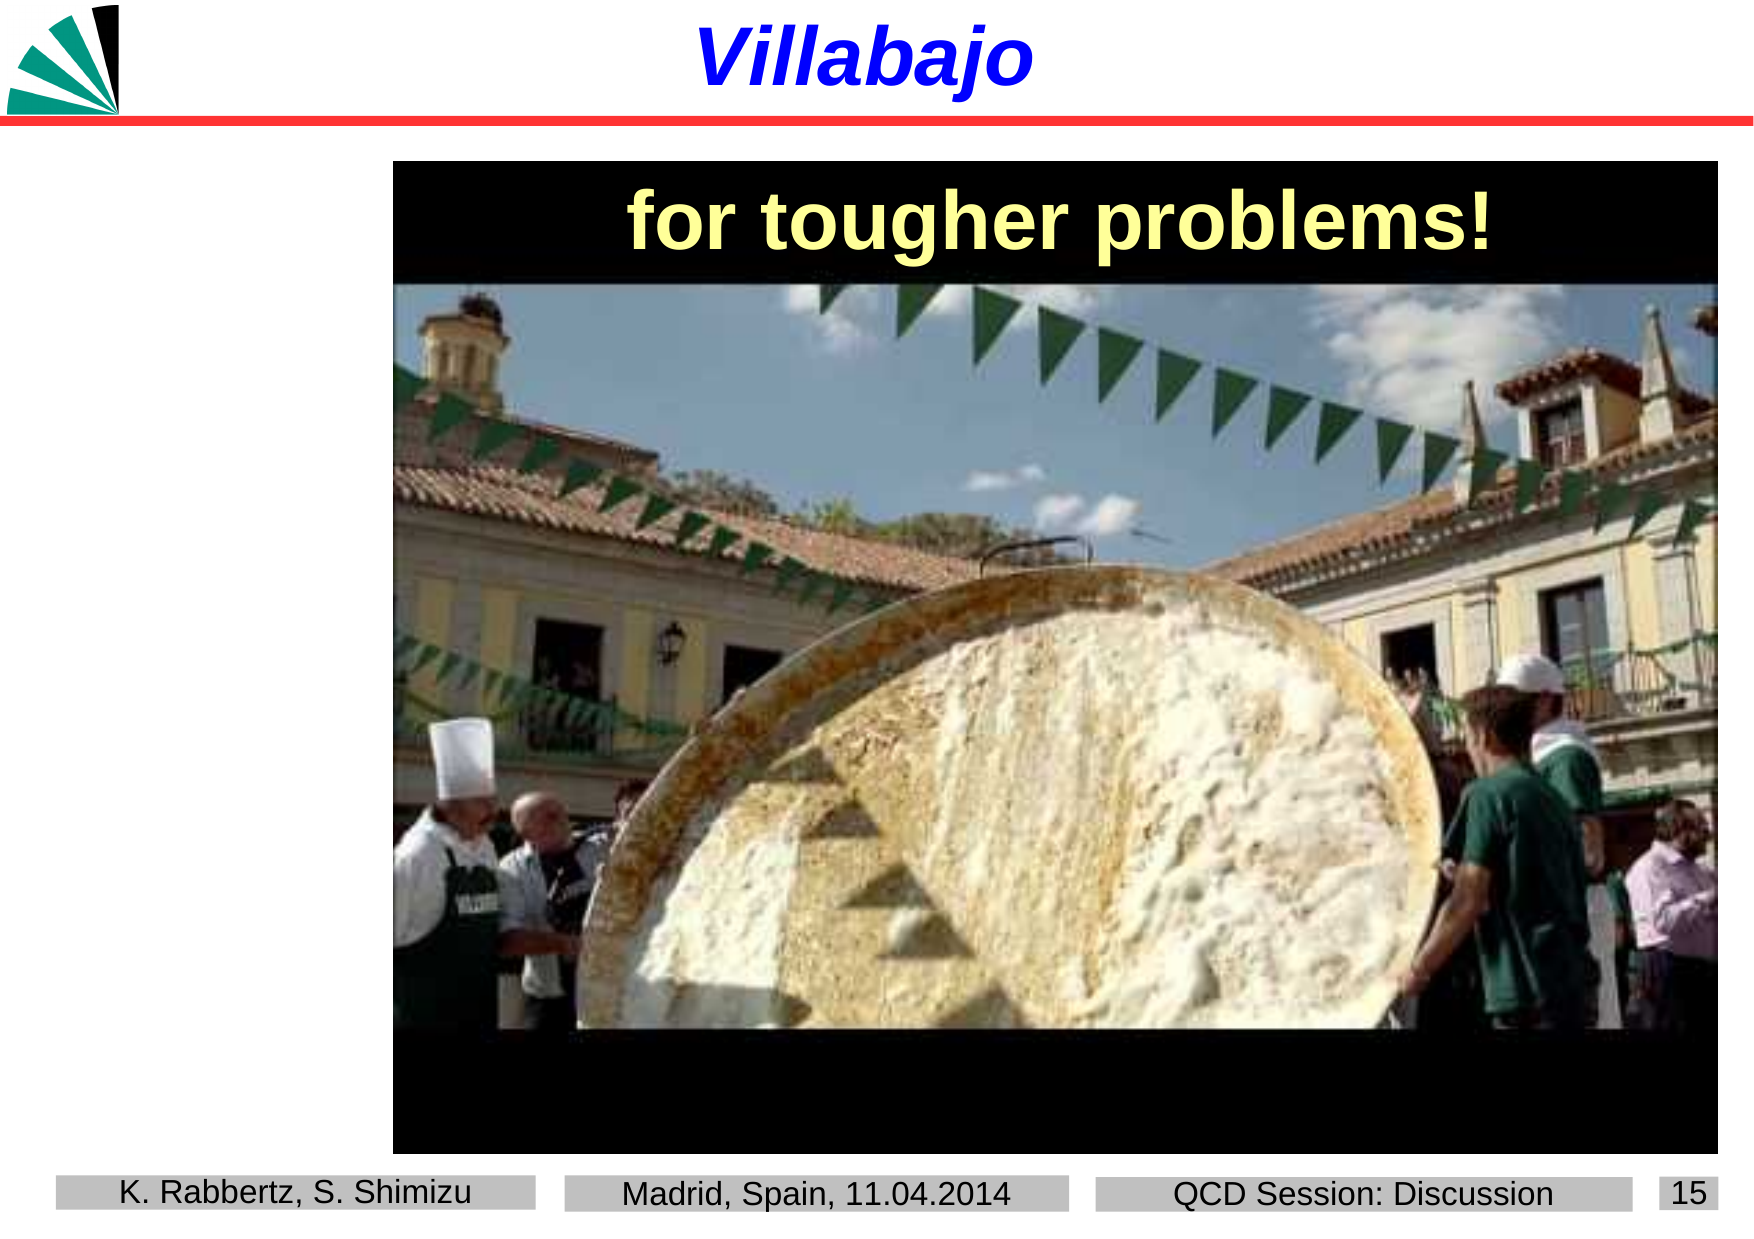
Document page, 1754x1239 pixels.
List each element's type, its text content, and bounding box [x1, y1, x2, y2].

picture [393, 161, 1718, 1154]
picture [7, 5, 119, 116]
title Villabajo [123, 0, 1606, 114]
text_box for tougher problems! [614, 168, 1508, 275]
